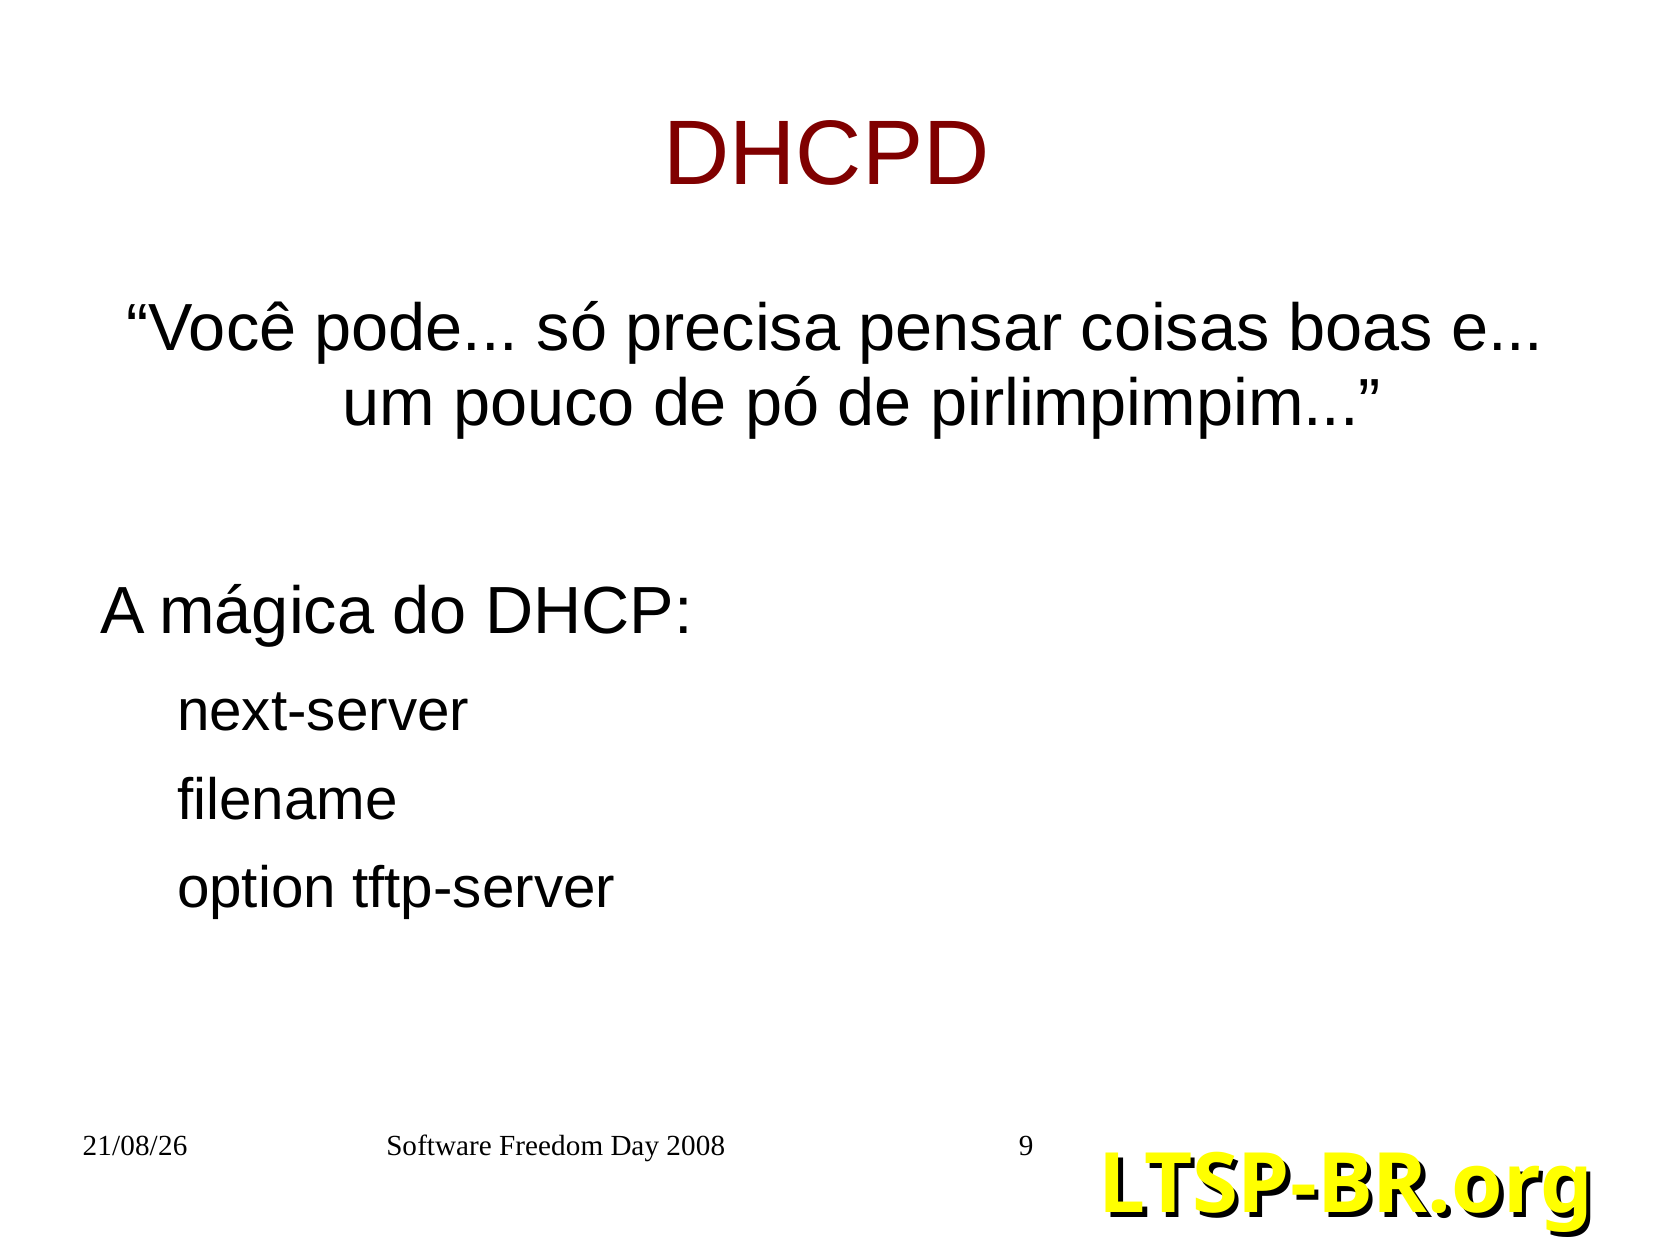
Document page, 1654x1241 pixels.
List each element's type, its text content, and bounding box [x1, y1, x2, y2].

title DHCPD [82, 56, 1571, 250]
list “Você pode... só precisa pensar coisas boas e... um pouco de pó de pirlimpimpim...” A mágica do DHCP: next-server filename option tftp-server [82, 290, 1571, 1094]
